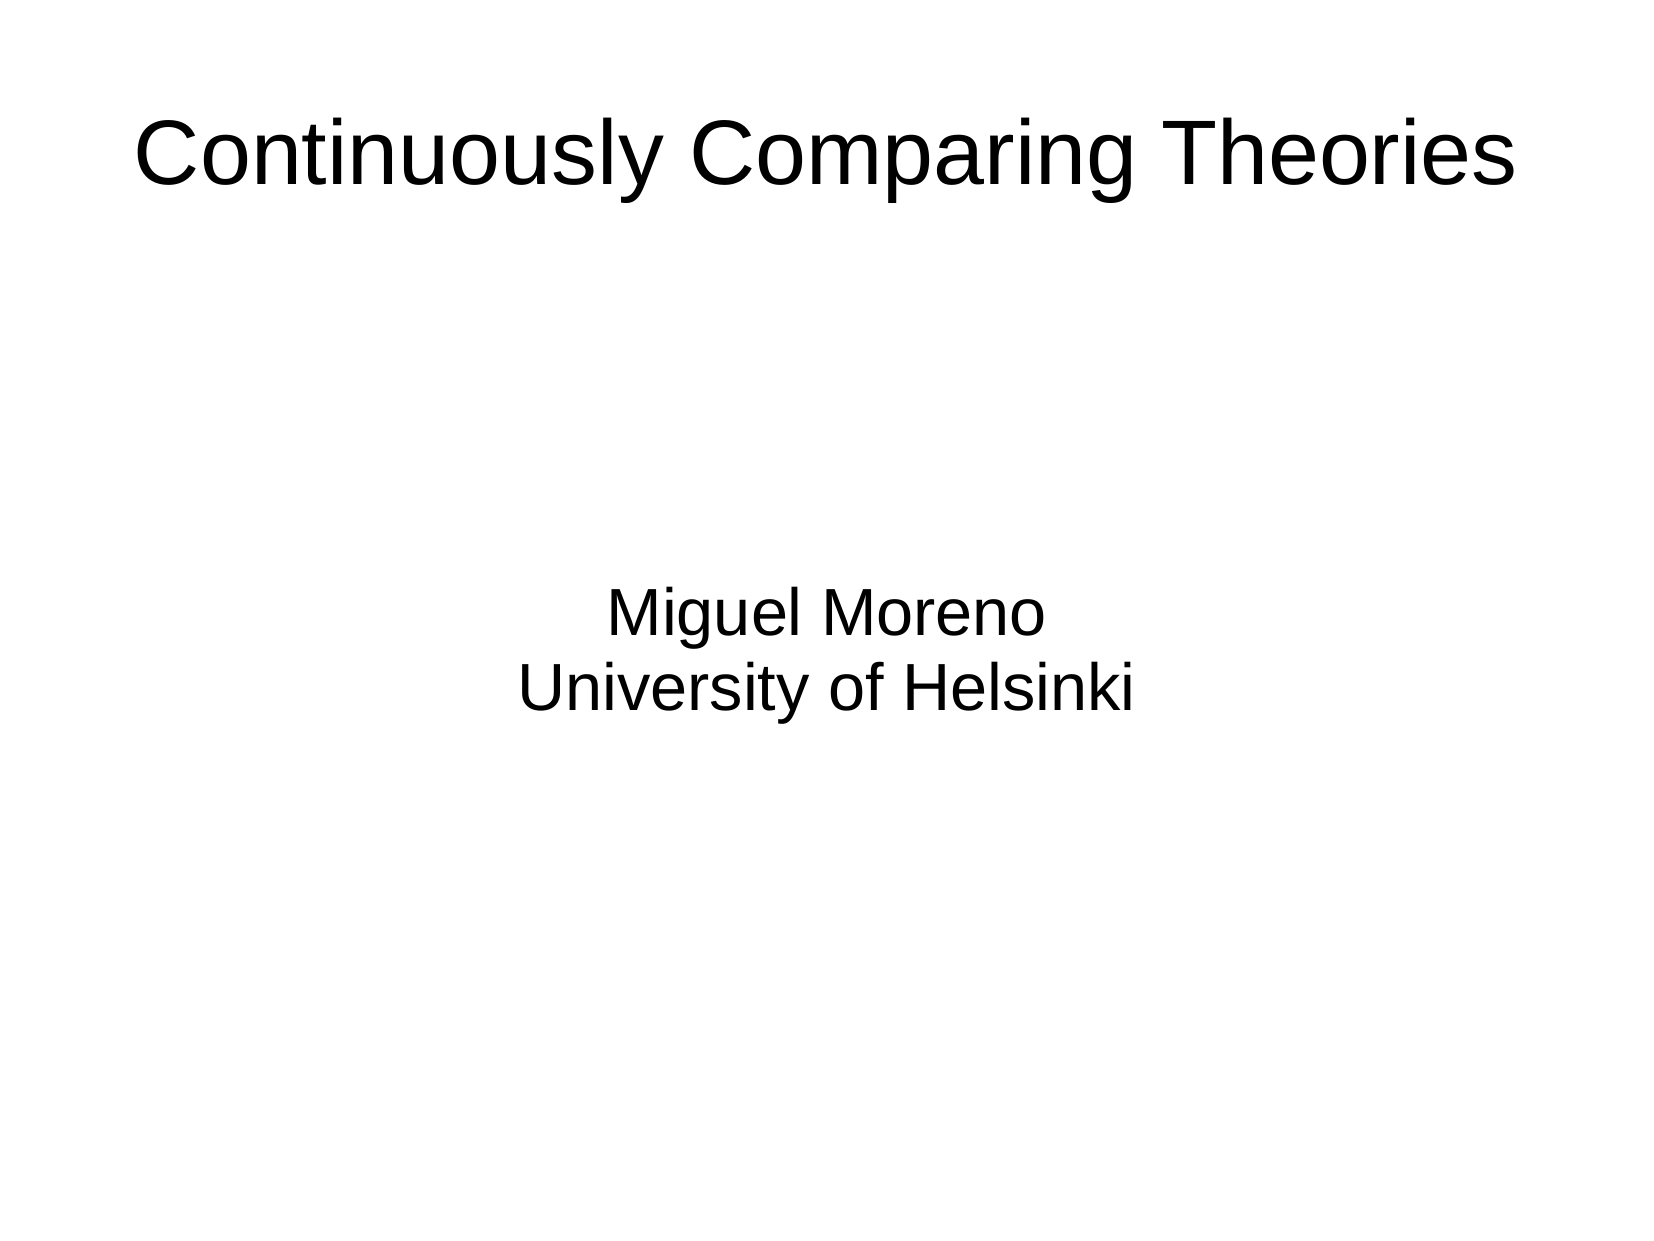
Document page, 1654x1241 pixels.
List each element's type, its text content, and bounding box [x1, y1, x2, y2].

subtitle Miguel Moreno University of Helsinki [82, 290, 1571, 1010]
title Continuously Comparing Theories [82, 49, 1571, 257]
